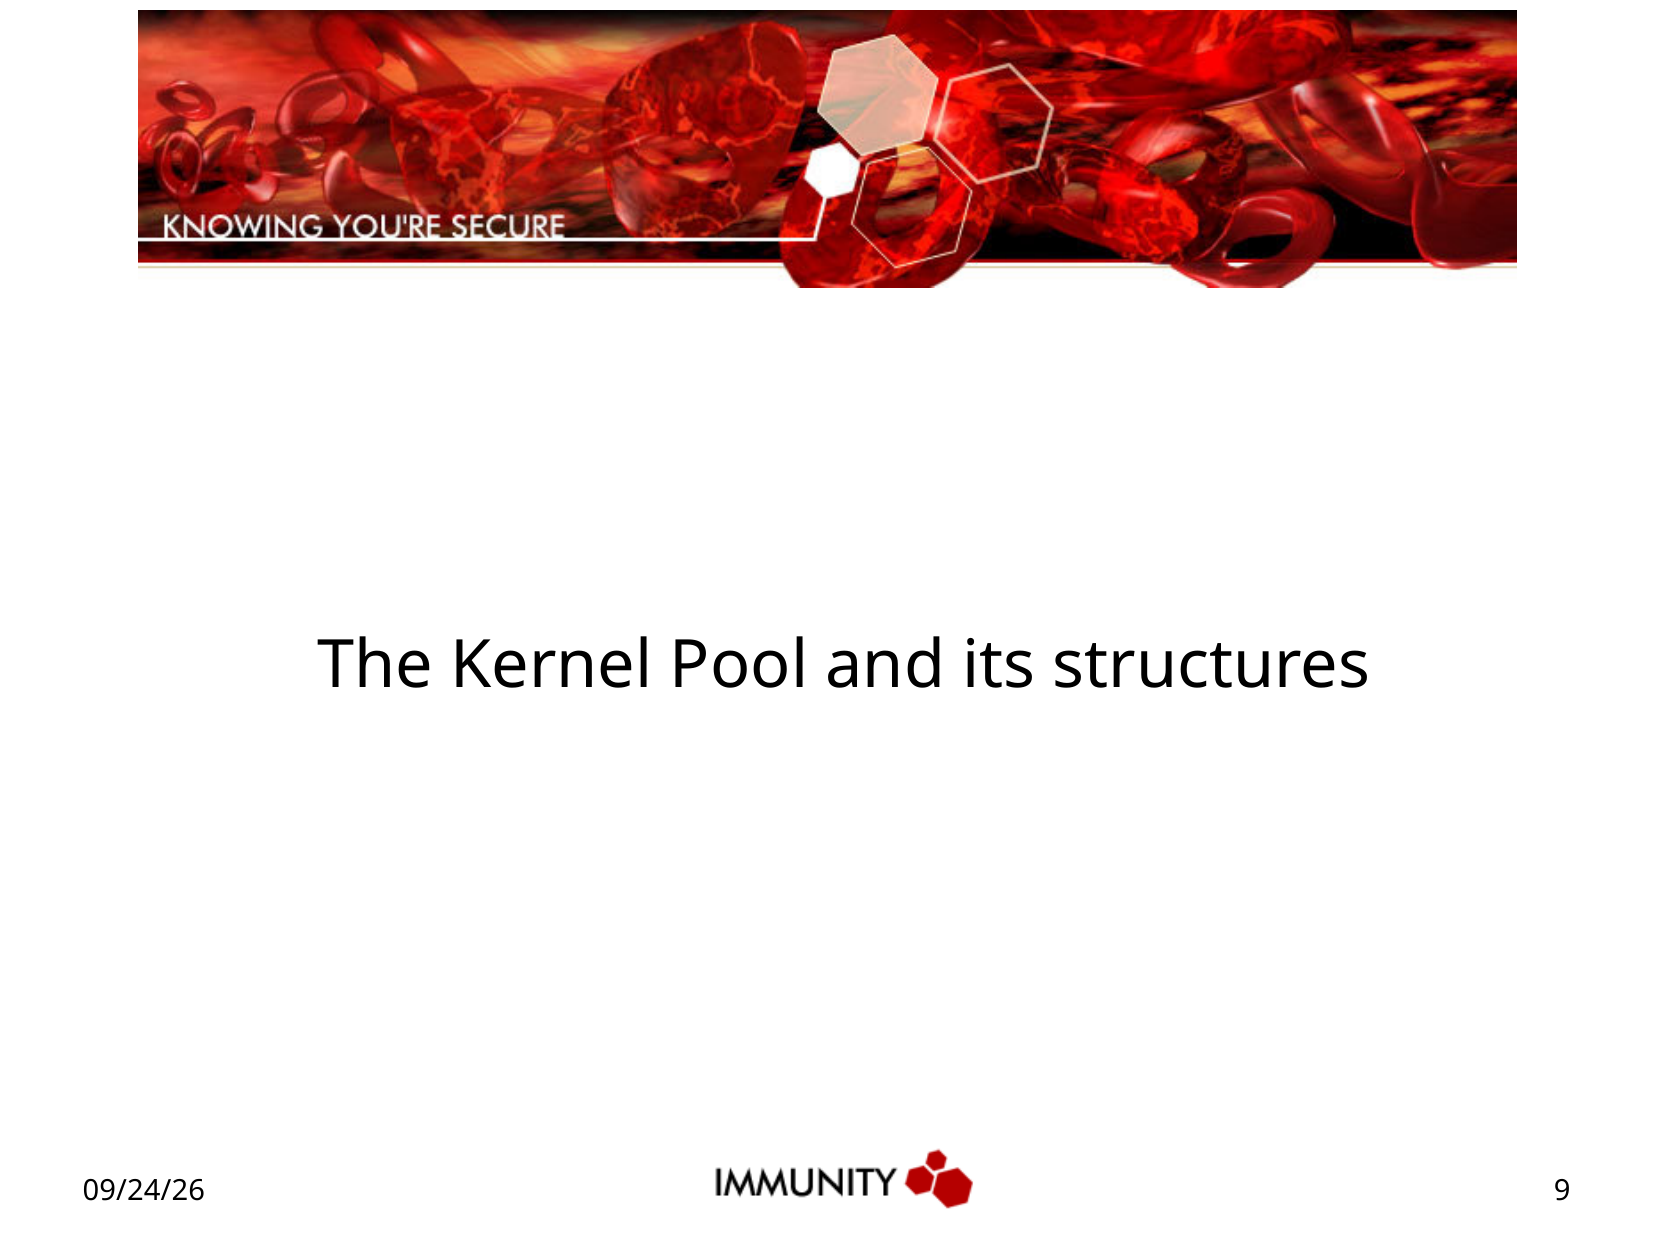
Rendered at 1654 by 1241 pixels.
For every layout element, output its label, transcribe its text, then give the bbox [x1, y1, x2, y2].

subtitle The Kernel Pool and its structures [82, 297, 1571, 1102]
picture [138, 10, 1517, 288]
picture [694, 1130, 984, 1235]
